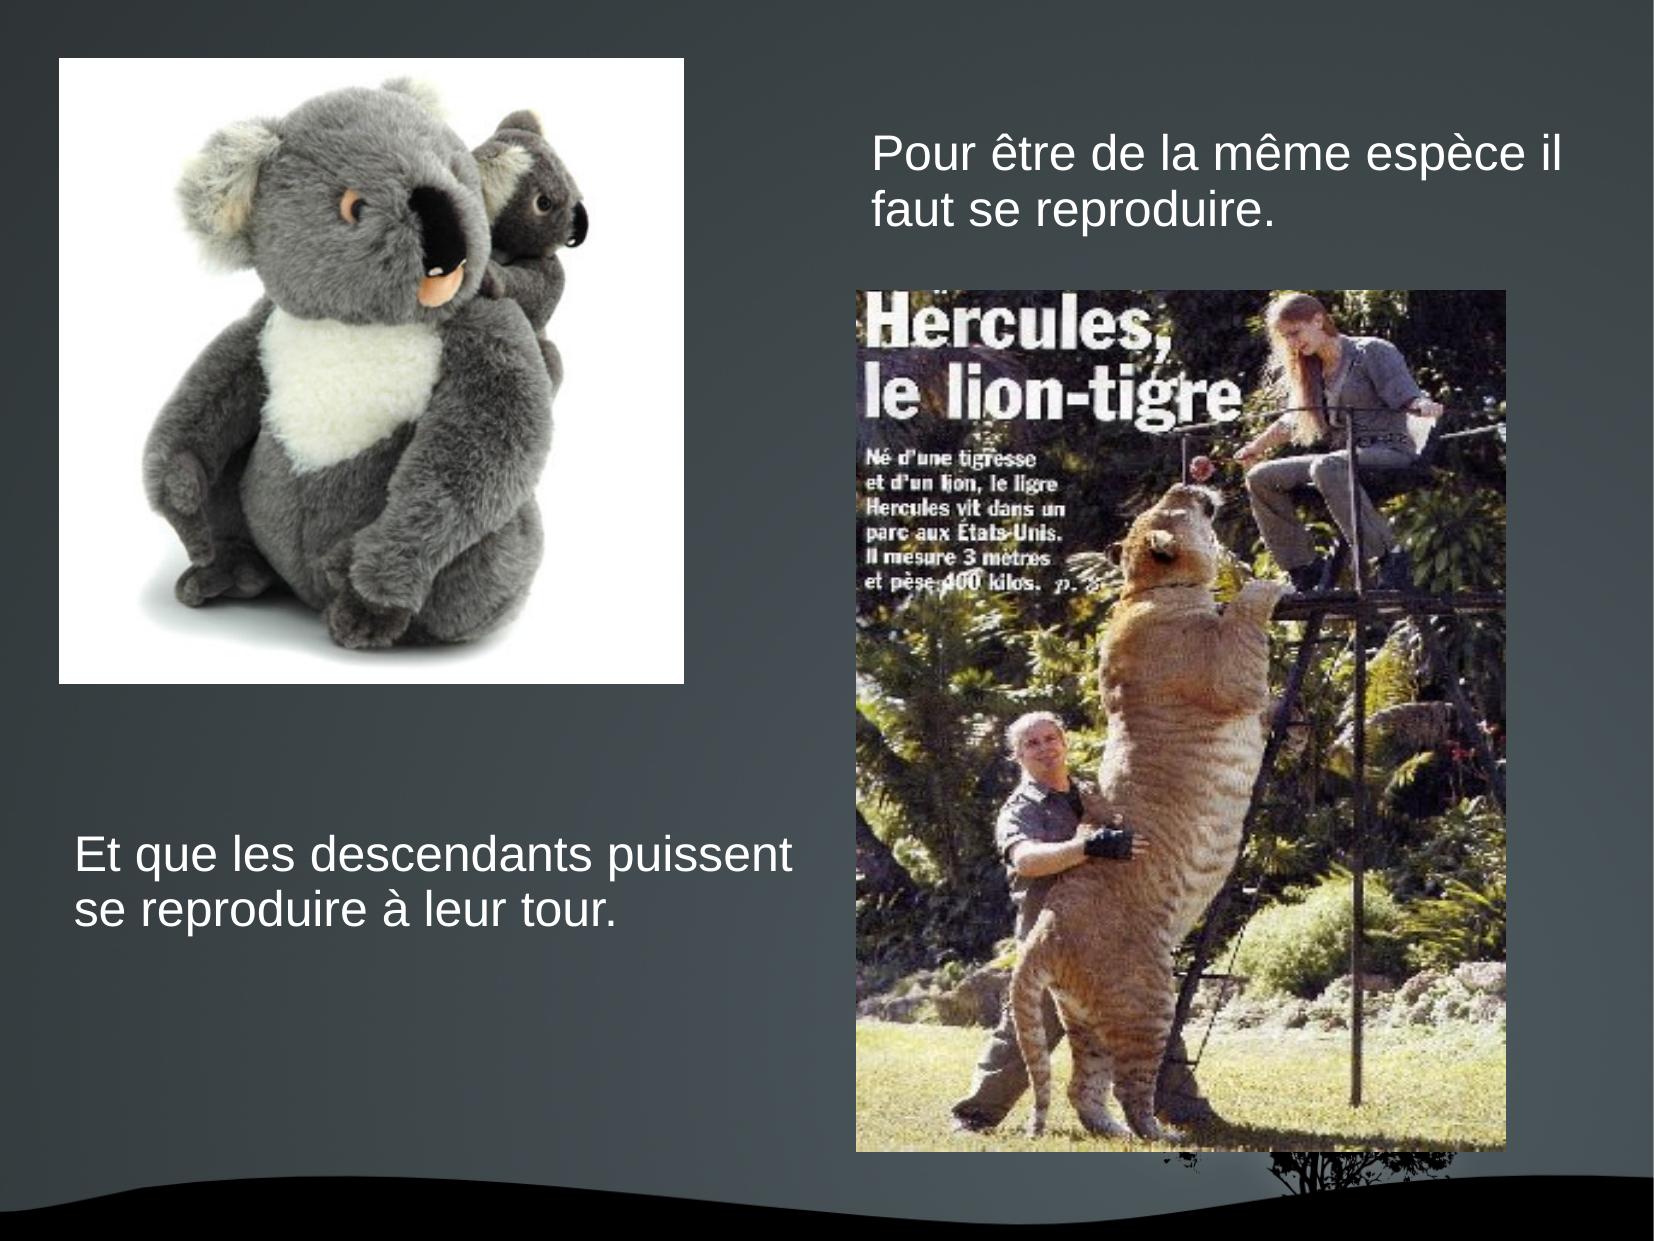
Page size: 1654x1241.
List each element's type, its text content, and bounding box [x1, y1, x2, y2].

text_box Et que les descendants puissent se reproduire à leur tour. [59, 818, 856, 945]
picture [0, 0, 1654, 1241]
text_box Pour être de la même espèce il faut se reproduire. [856, 118, 1595, 245]
